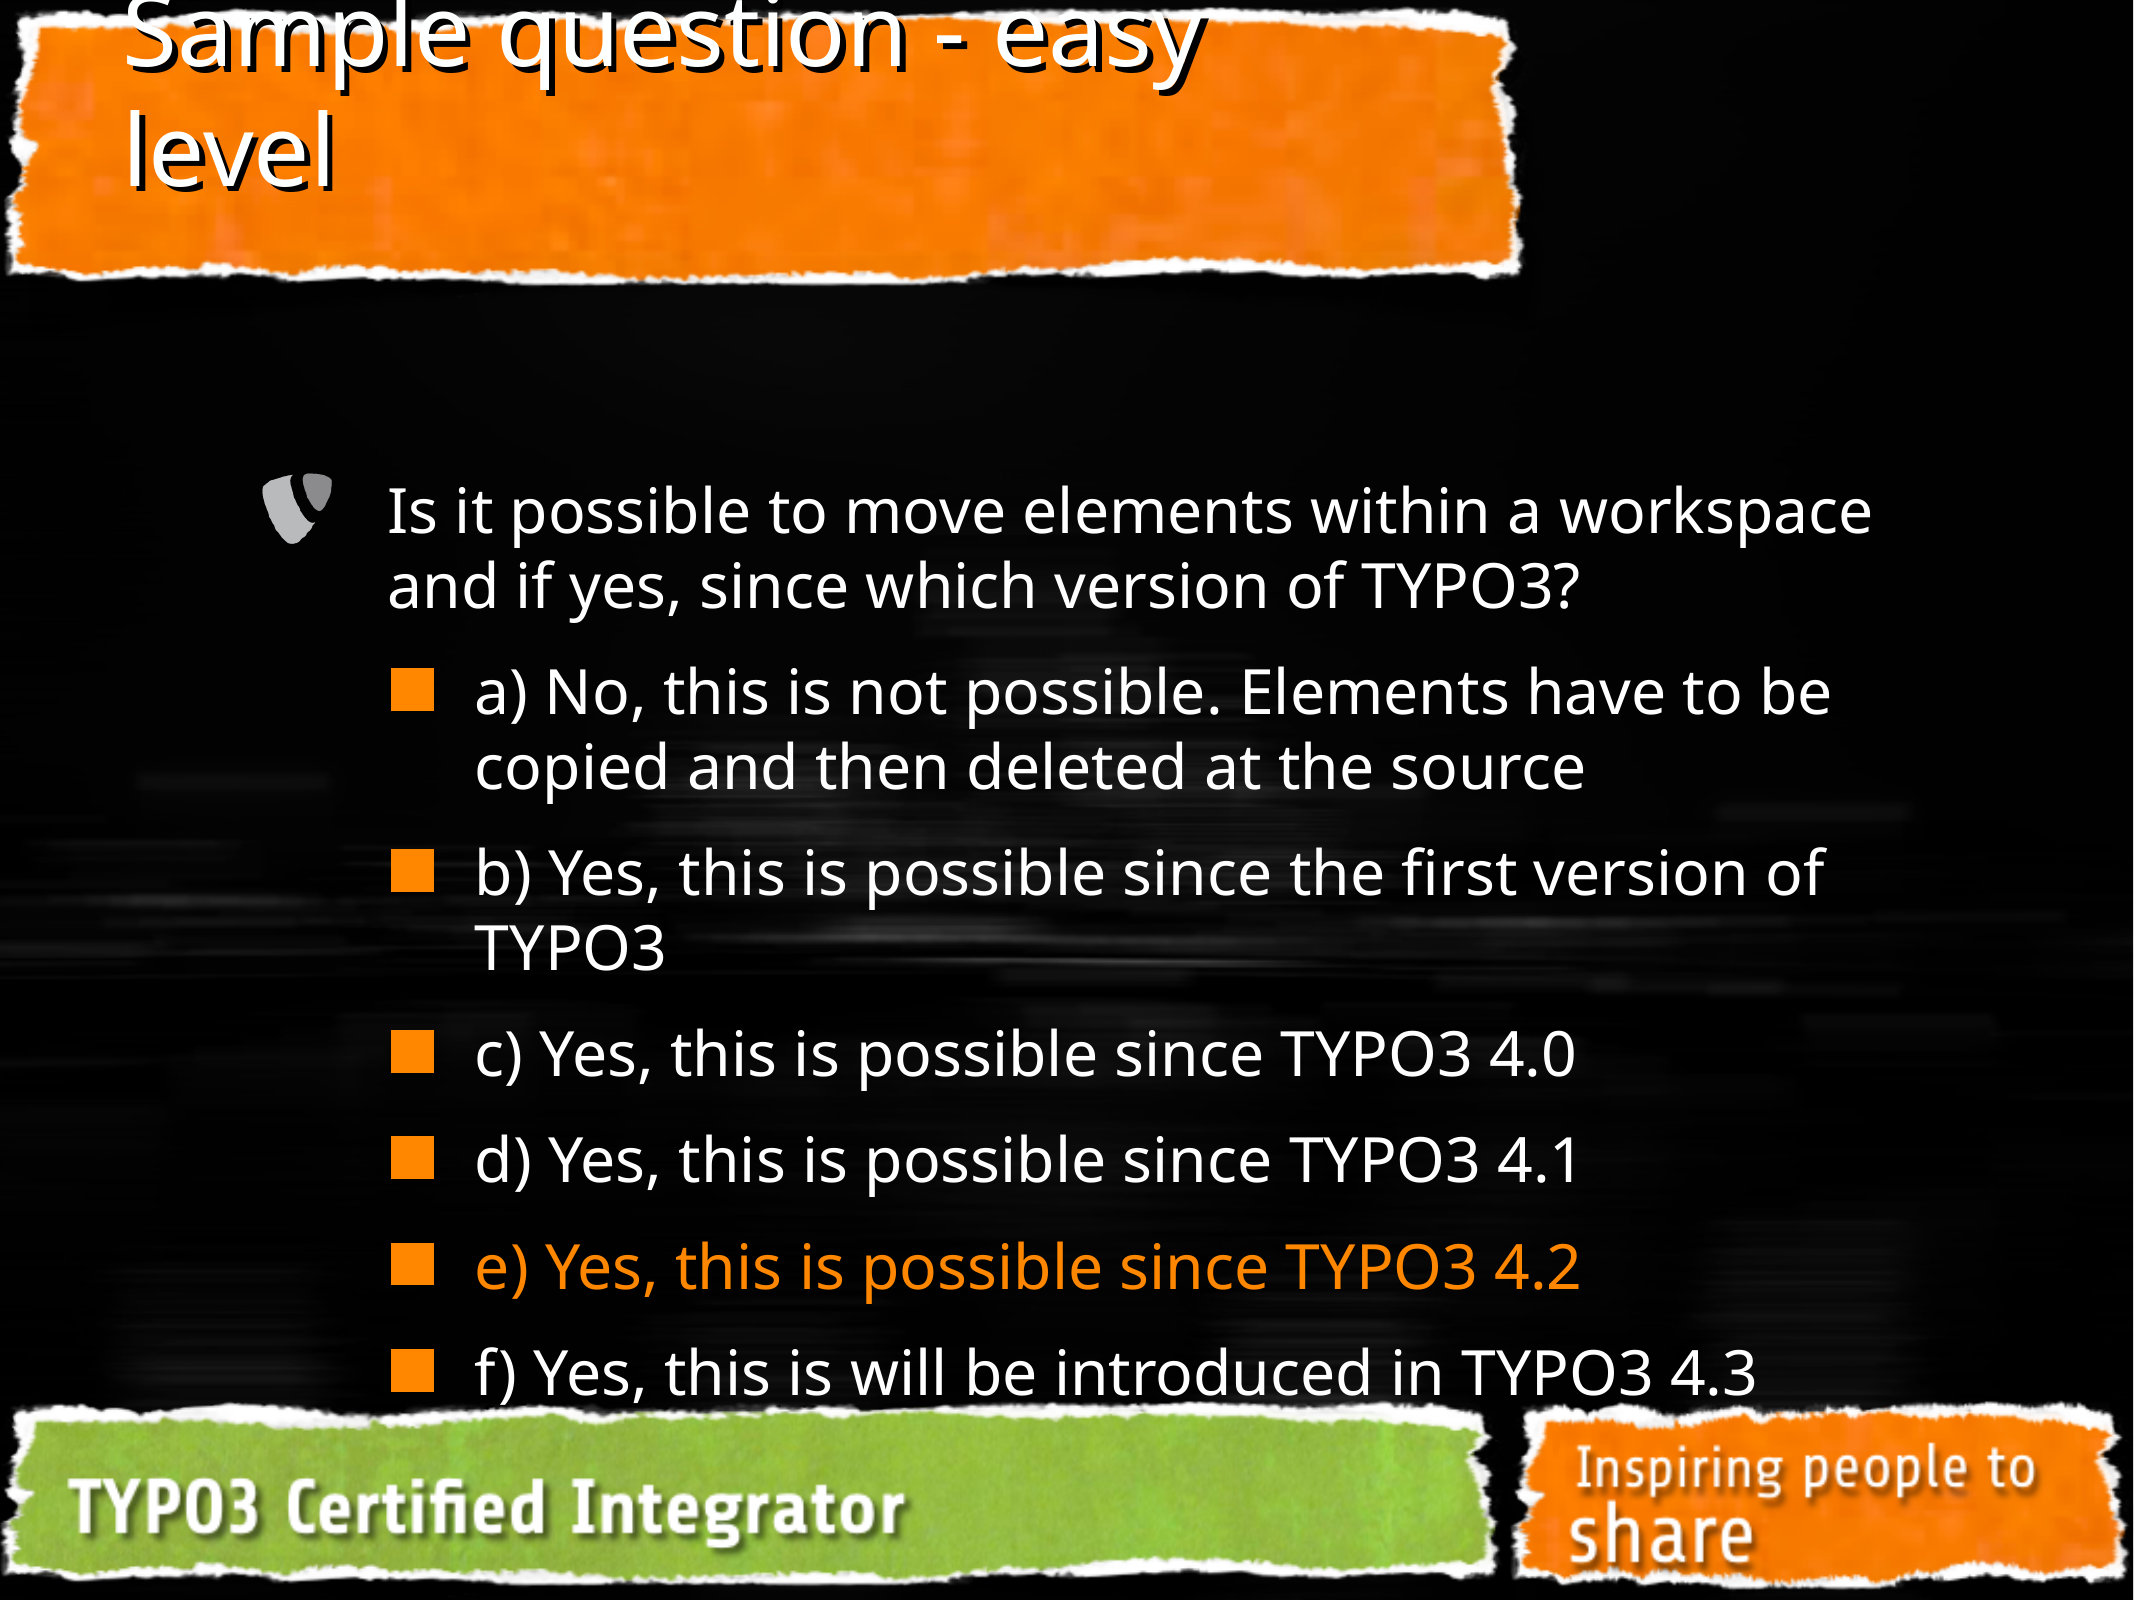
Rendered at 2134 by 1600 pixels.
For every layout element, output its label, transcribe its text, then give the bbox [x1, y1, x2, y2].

picture [0, 0, 2134, 1600]
title Sample question - easy level [114, 74, 1453, 215]
list Is it possible to move elements within a workspace and if yes, since which version of TYPO3? a) No, this is not possible. Elements have to be copied and then deleted at the source b) Yes, this is possible since the first version of TYPO3 c) Yes, this is possible since TYPO3 4.0 d) Yes, this is possible since TYPO3 4.1 e) Yes, this is possible since TYPO3 4.2 f) Yes, this is will be introduced in TYPO3 4.3 [156, 416, 2046, 1396]
